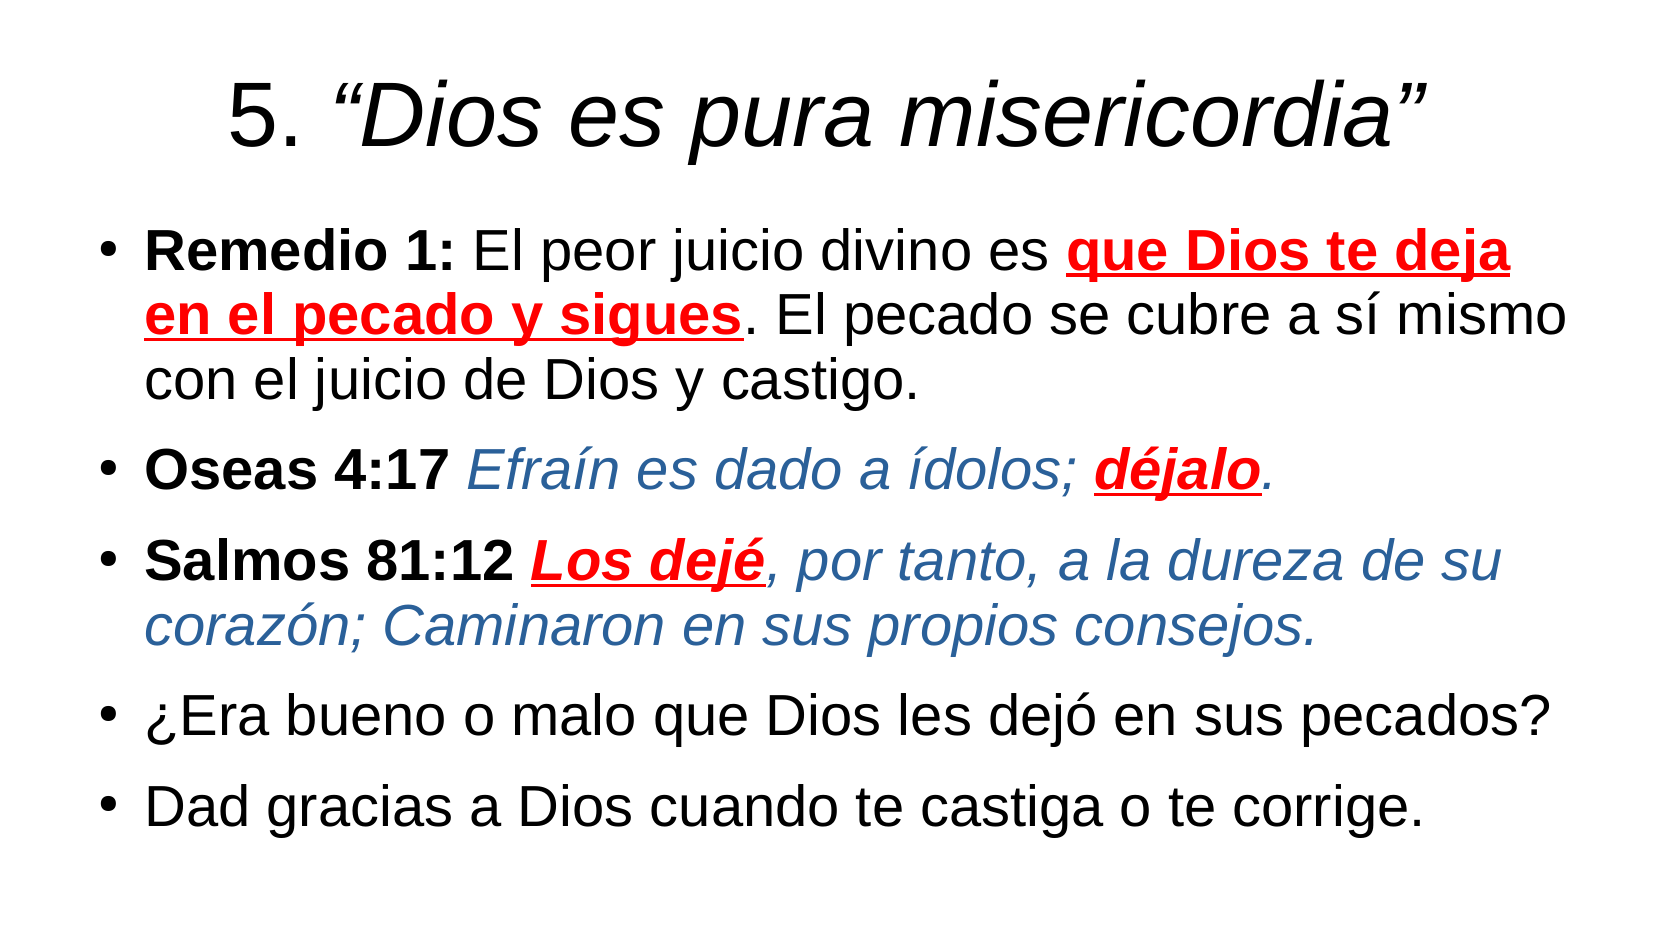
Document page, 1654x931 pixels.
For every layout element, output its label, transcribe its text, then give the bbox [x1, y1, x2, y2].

title 5. “Dios es pura misericordia” [82, 37, 1571, 193]
list Remedio 1: El peor juicio divino es que Dios te deja en el pecado y sigues. El pecado se cubre a sí mismo con el juicio de Dios y castigo. Oseas 4:17 Efraín es dado a ídolos; déjalo. Salmos 81:12 ​Los dejé, por tanto, a la dureza de su corazón; Caminaron en sus propios consejos. ¿Era bueno o malo que Dios les dejó en sus pecados? Dad gracias a Dios cuando te castiga o te corrige. [82, 217, 1571, 901]
